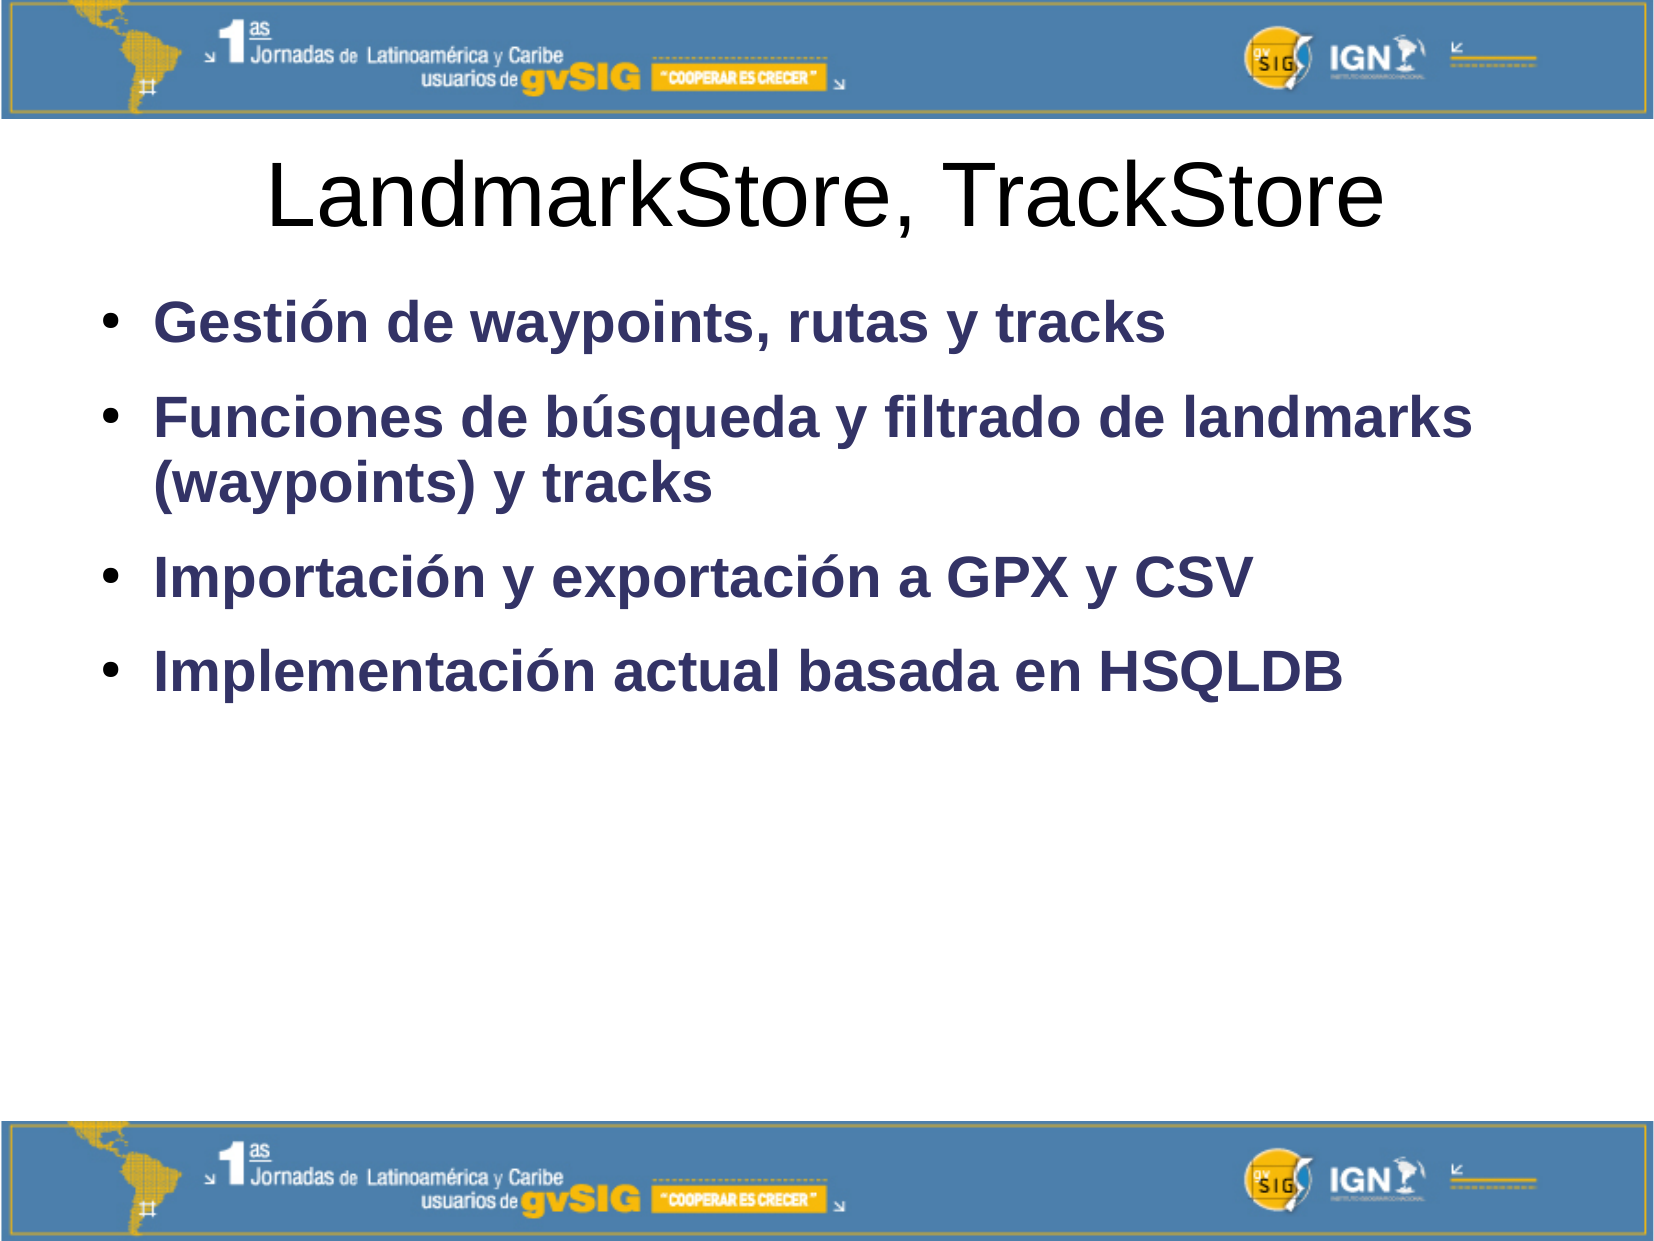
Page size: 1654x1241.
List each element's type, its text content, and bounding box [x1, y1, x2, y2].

list Gestión de waypoints, rutas y tracks Funciones de búsqueda y filtrado de landmarks (waypoints) y tracks Importación y exportación a GPX y CSV Implementación actual basada en HSQLDB [82, 290, 1571, 1109]
title LandmarkStore, TrackStore [82, 90, 1571, 290]
picture [0, 0, 1654, 119]
picture [0, 1121, 1654, 1241]
